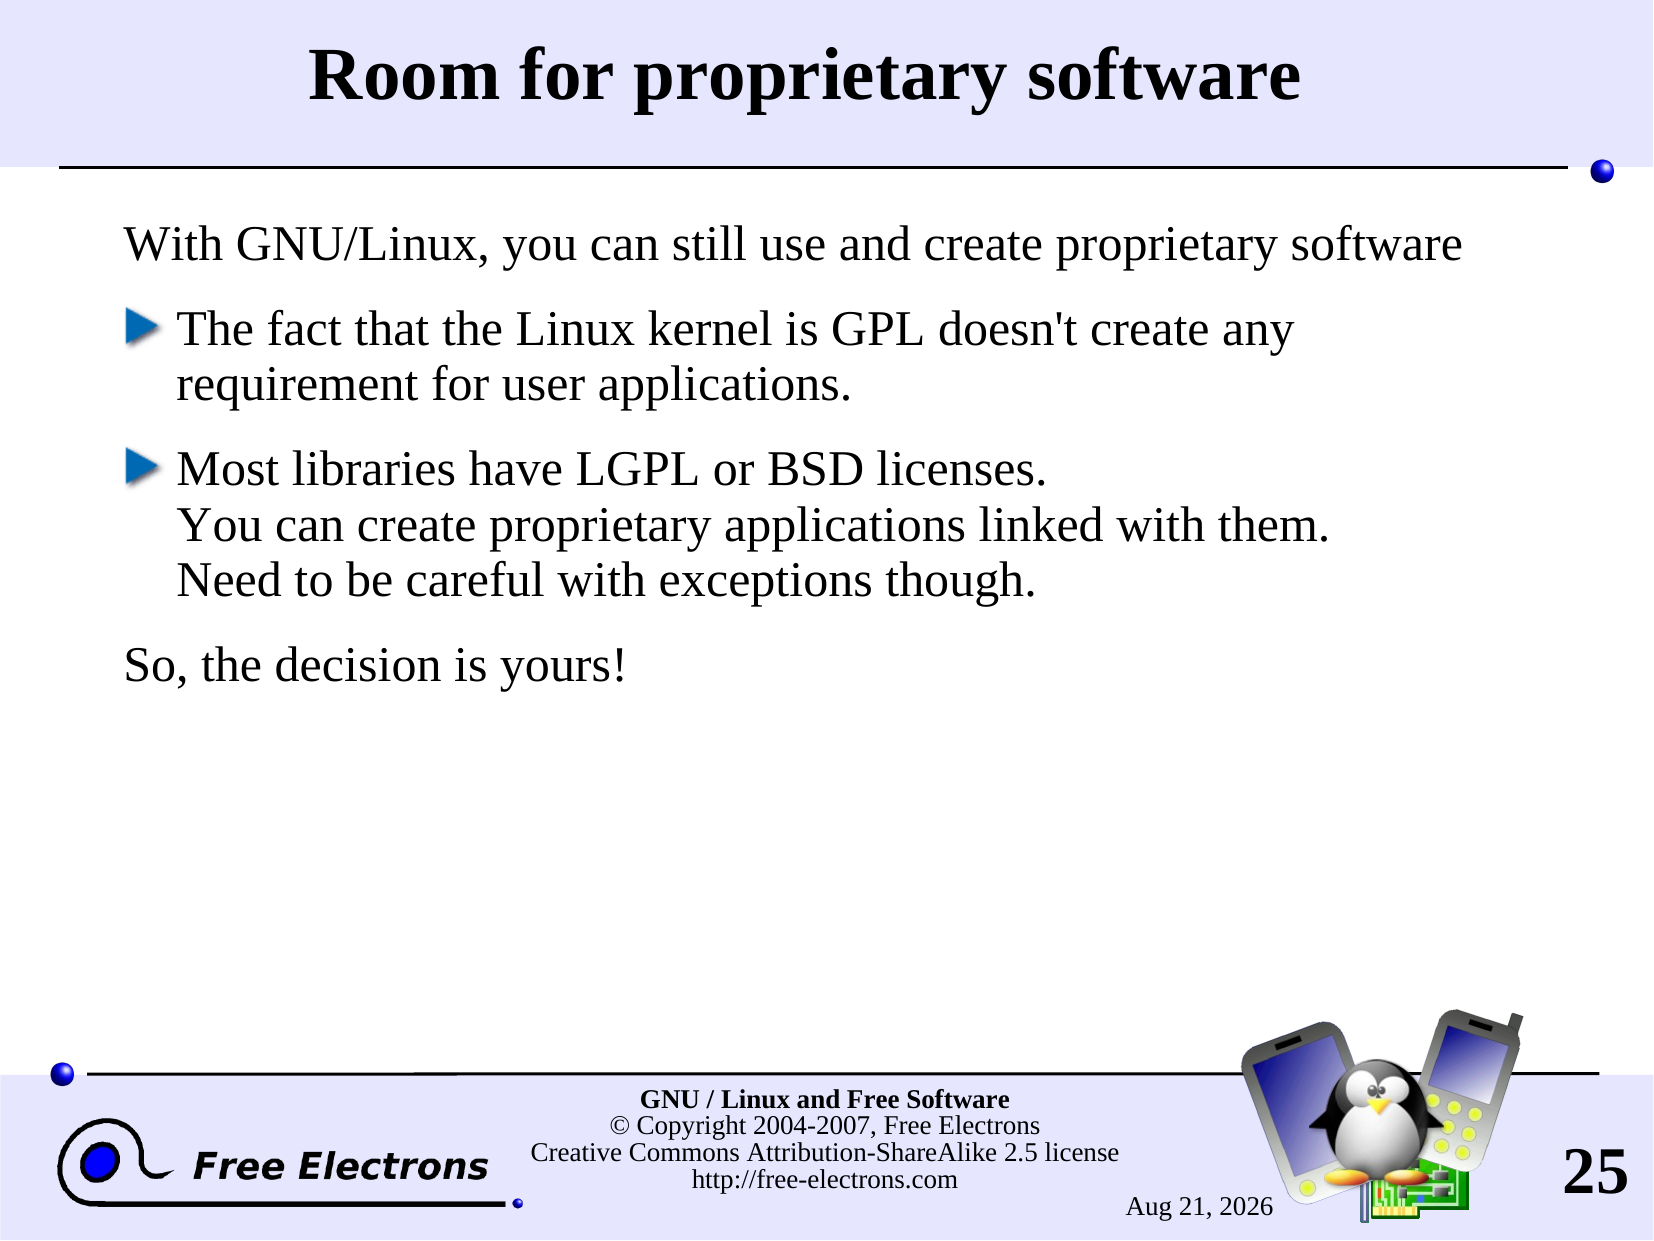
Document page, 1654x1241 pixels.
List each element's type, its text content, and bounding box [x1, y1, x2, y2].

picture [1231, 1007, 1538, 1241]
list With GNU/Linux, you can still use and create proprietary software The fact that the Linux kernel is GPL doesn't create any requirement for user applications. Most libraries have LGPL or BSD licenses. You can create proprietary applications linked with them. Need to be careful with exceptions though. So, the decision is yours! [105, 216, 1518, 1066]
picture [50, 1107, 527, 1216]
title Room for proprietary software [60, 25, 1551, 124]
